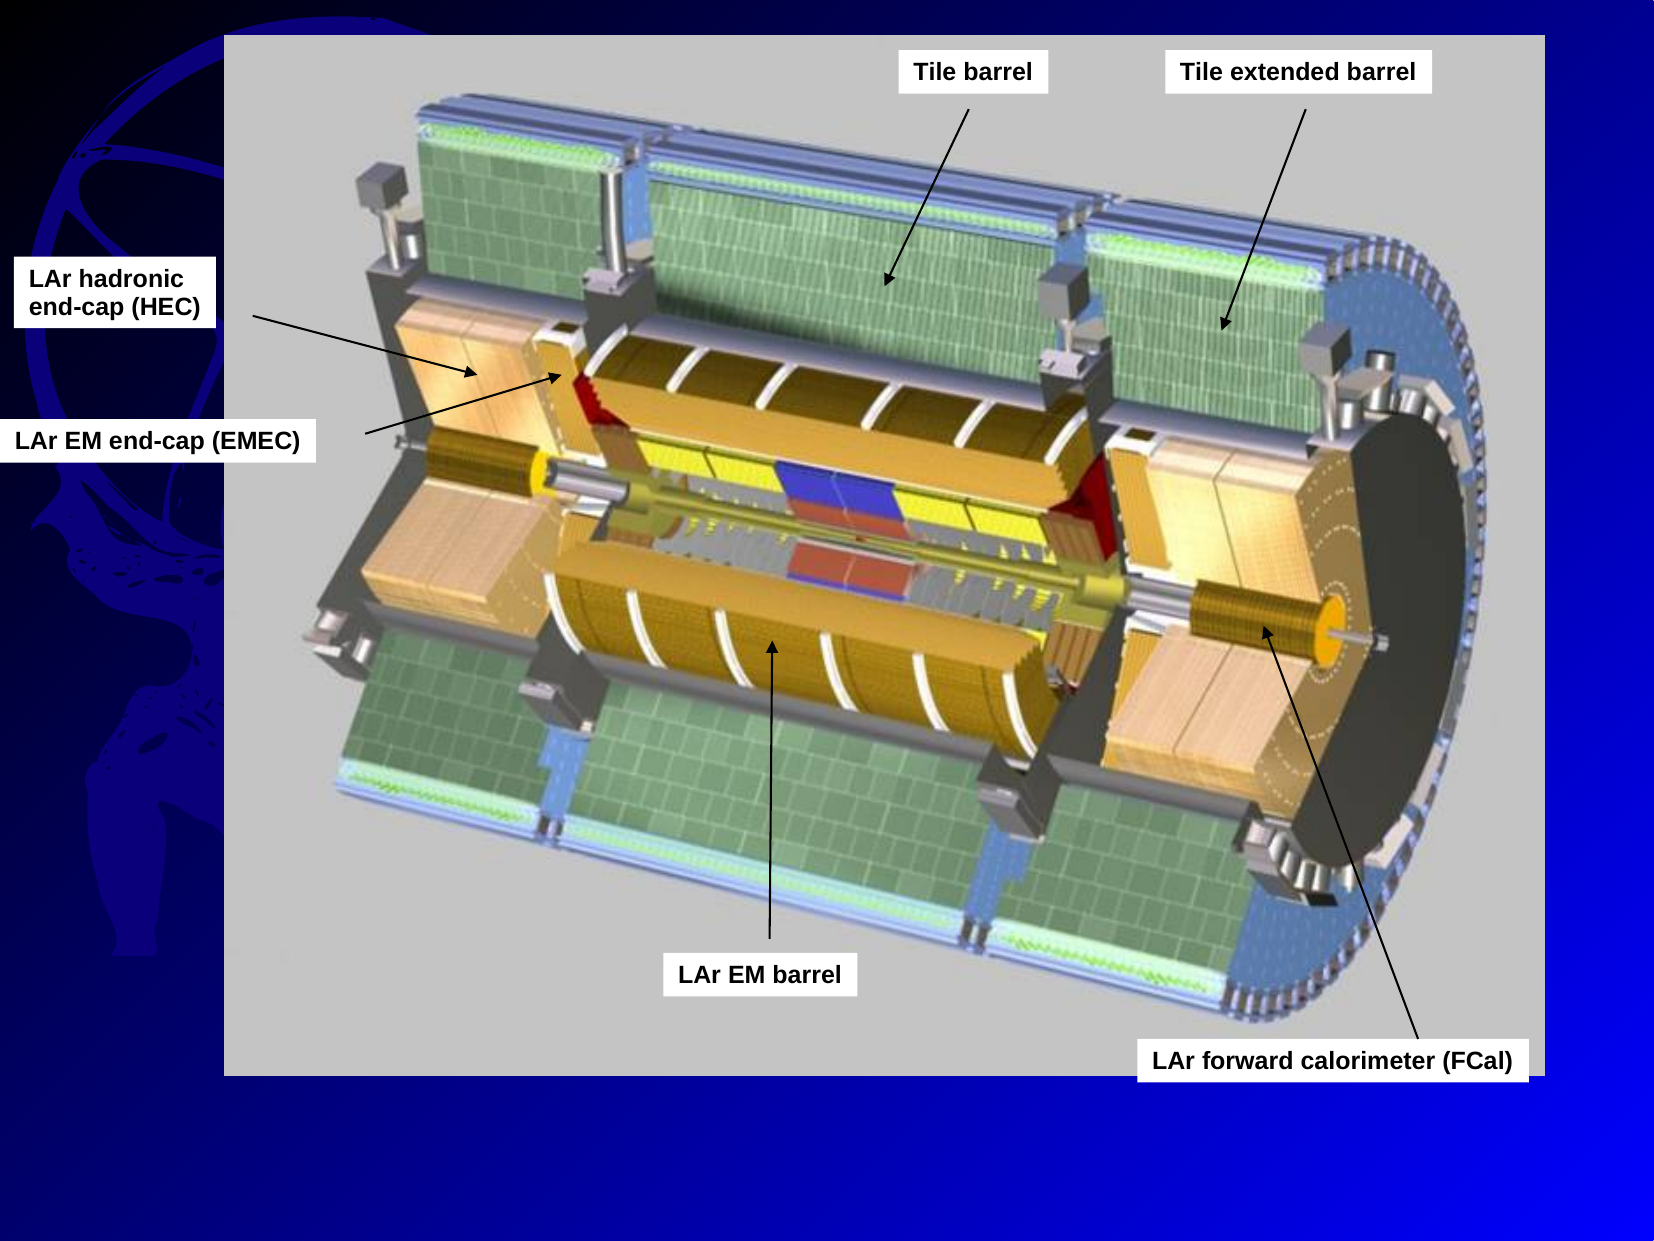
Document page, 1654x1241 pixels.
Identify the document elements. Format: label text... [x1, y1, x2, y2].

picture [224, 35, 1545, 1076]
text_box Tile barrel [898, 50, 1049, 94]
text_box LAr EM barrel [663, 952, 858, 997]
text_box Tile extended barrel [1165, 50, 1433, 94]
text_box LAr forward calorimeter (FCal) [1137, 1038, 1529, 1083]
text_box LAr EM end-cap (EMEC) [0, 419, 316, 463]
text_box LAr hadronic end-cap (HEC) [13, 256, 216, 329]
